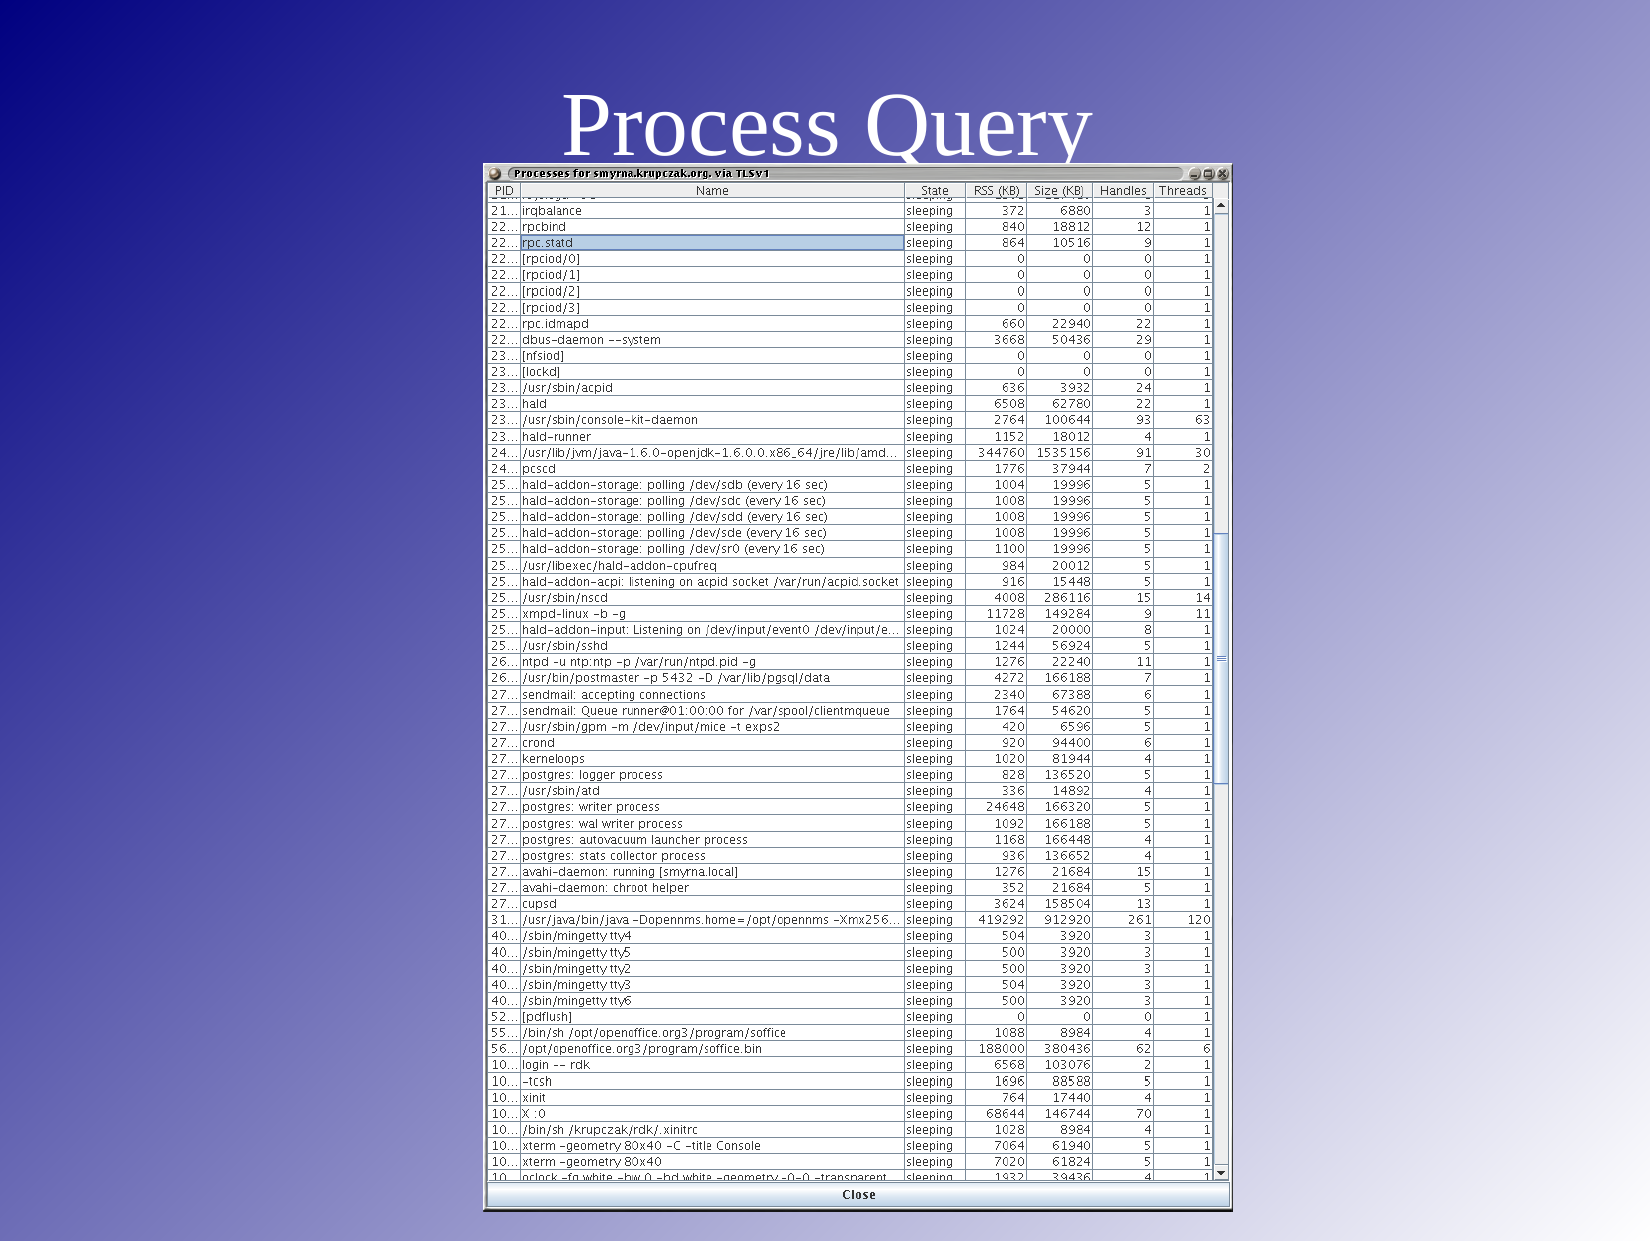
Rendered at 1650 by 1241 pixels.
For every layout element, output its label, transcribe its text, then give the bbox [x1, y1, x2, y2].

title Process Query [123, 27, 1533, 221]
picture [483, 163, 1233, 1212]
